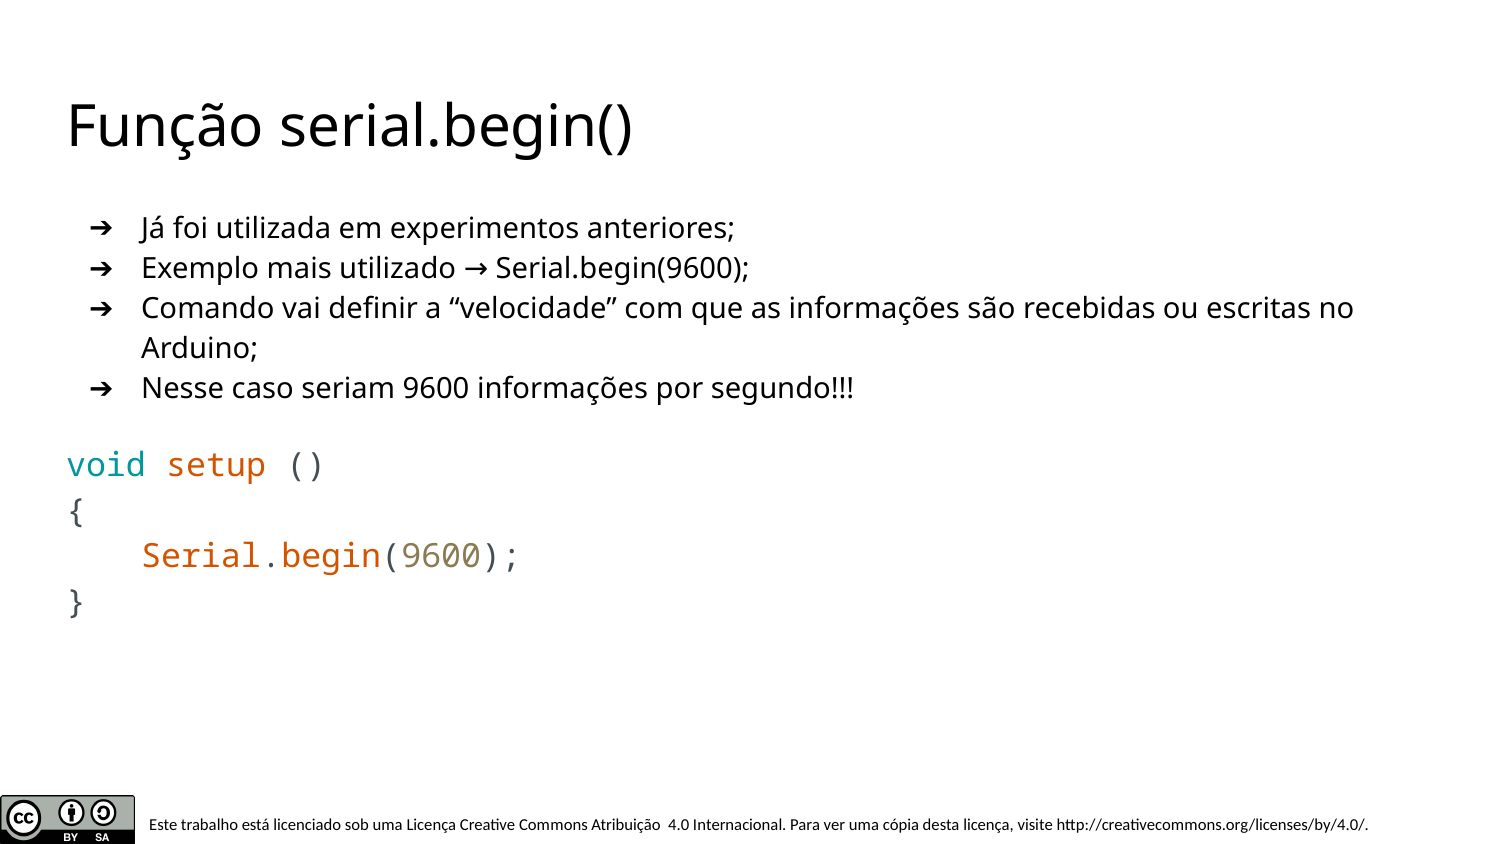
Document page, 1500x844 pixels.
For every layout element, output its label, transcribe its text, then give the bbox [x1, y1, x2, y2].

text_box void setup () { Serial.begin(9600); } [51, 421, 1386, 771]
list Já foi utilizada em experimentos anteriores; Exemplo mais utilizado → Serial.begin(9600); Comando vai definir a “velocidade” com que as informações são recebidas ou escritas no Arduino; Nesse caso seriam 9600 informações por segundo!!! [51, 189, 1449, 422]
title Função serial.begin() [51, 72, 1449, 167]
text_box Este trabalho está licenciado sob uma Licença Creative Commons Atribuição 4.0 Internacional. Para ver uma cópia desta licença, visite http://creativecommons.org/licenses/by/4.0/. [134, 795, 1500, 844]
picture [0, 795, 134, 844]
